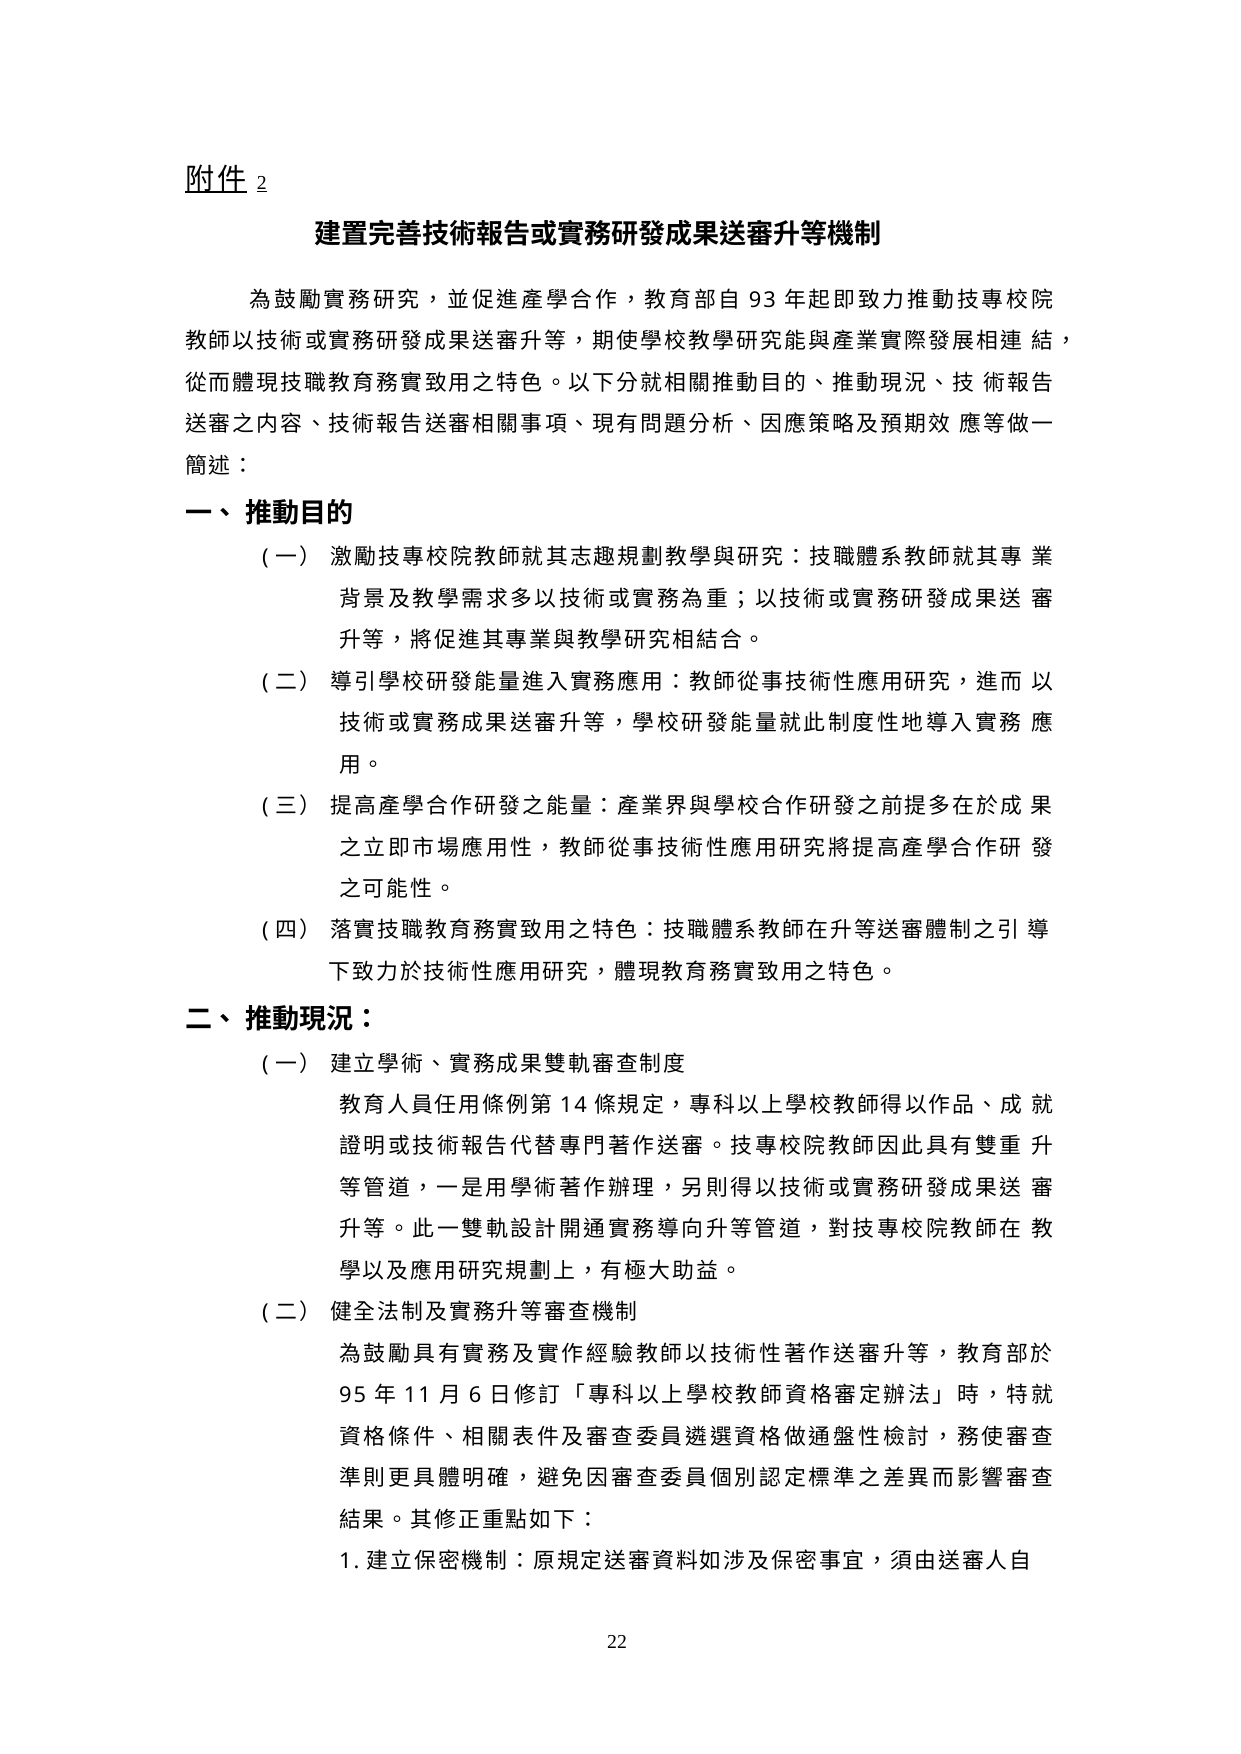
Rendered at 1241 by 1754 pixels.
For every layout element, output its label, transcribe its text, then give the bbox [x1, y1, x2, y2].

text_box 附件2 [185, 160, 1055, 195]
text_box 建置完善技術報告或實務研發成果送審升等機制 為鼓勵實務研究，並促進產學合作，教育部自93年起即致力推動技專校院 教師以技術或實務研發成果送審升等，期使學校教學研究能與產業實際發展相連 結，從而體現技職教育務實致用之特色。以下分就相關推動目的、推動現況、技 術報告送審之内容、技術報告送審相關事項、現有問題分析、因應策略及預期效 應等做一簡述： 一、 推動目的 (一） 激勵技專校院教師就其志趣規劃教學與研究：技職體系教師就其專 業背景及教學需求多以技術或實務為重；以技術或實務研發成果送 審升等，將促進其專業與教學研究相結合。 (二） 導引學校研發能量進入實務應用：教師從事技術性應用研究，進而 以技術或實務成果送審升等，學校研發能量就此制度性地導入實務 應用。 (三） 提高產學合作研發之能量：產業界與學校合作研發之前提多在於成 果之立即市場應用性，教師從事技術性應用研究將提高產學合作研 發之可能性。 (四） 落實技職教育務實致用之特色：技職體系教師在升等送審體制之引 導下致力於技術性應用研究，體現教育務實致用之特色。 二、 推動現況： (一） 建立學術、實務成果雙軌審查制度 教育人員任用條例第14條規定，專科以上學校教師得以作品、成 就證明或技術報告代替專門著作送審。技專校院教師因此具有雙重 升等管道，一是用學術著作辦理，另則得以技術或實務研發成果送 審升等。此一雙軌設計開通實務導向升等管道，對技專校院教師在 教學以及應用研究規劃上，有極大助益。 (二） 健全法制及實務升等審查機制 為鼓勵具有實務及實作經驗教師以技術性著作送審升等，教育部於 95年11月6日修訂「專科以上學校教師資格審定辦法」時，特就 資格條件、相關表件及審查委員遴選資格做通盤性檢討，務使審查 準則更具體明確，避免因審查委員個別認定標準之差異而影響審查 結果。其修正重點如下： 1.建立保密機制：原規定送審資料如涉及保密事宜，須由送審人自 [185, 216, 1055, 1595]
text_box 22 [607, 1629, 633, 1649]
text_box 附件2 [189, 168, 198, 191]
